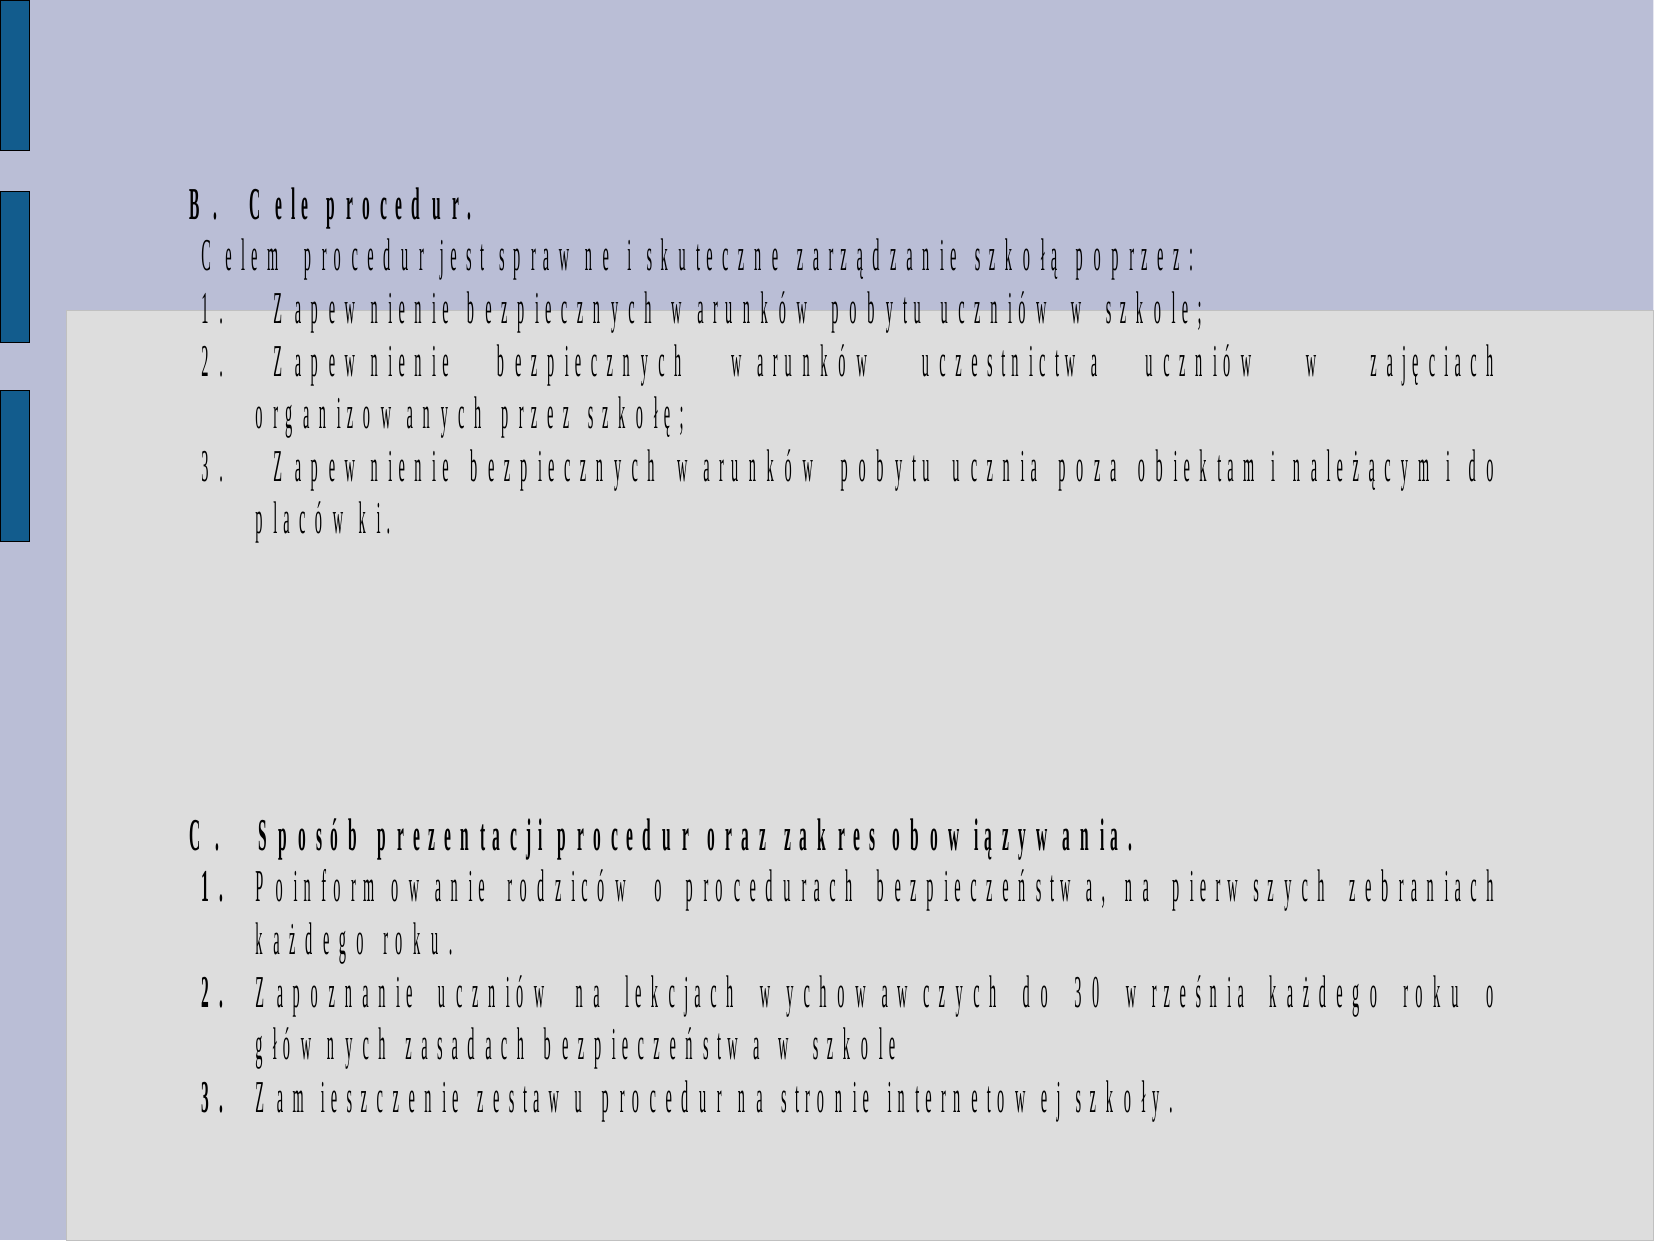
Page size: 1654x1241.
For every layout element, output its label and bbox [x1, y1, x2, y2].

picture [147, 177, 1506, 1123]
